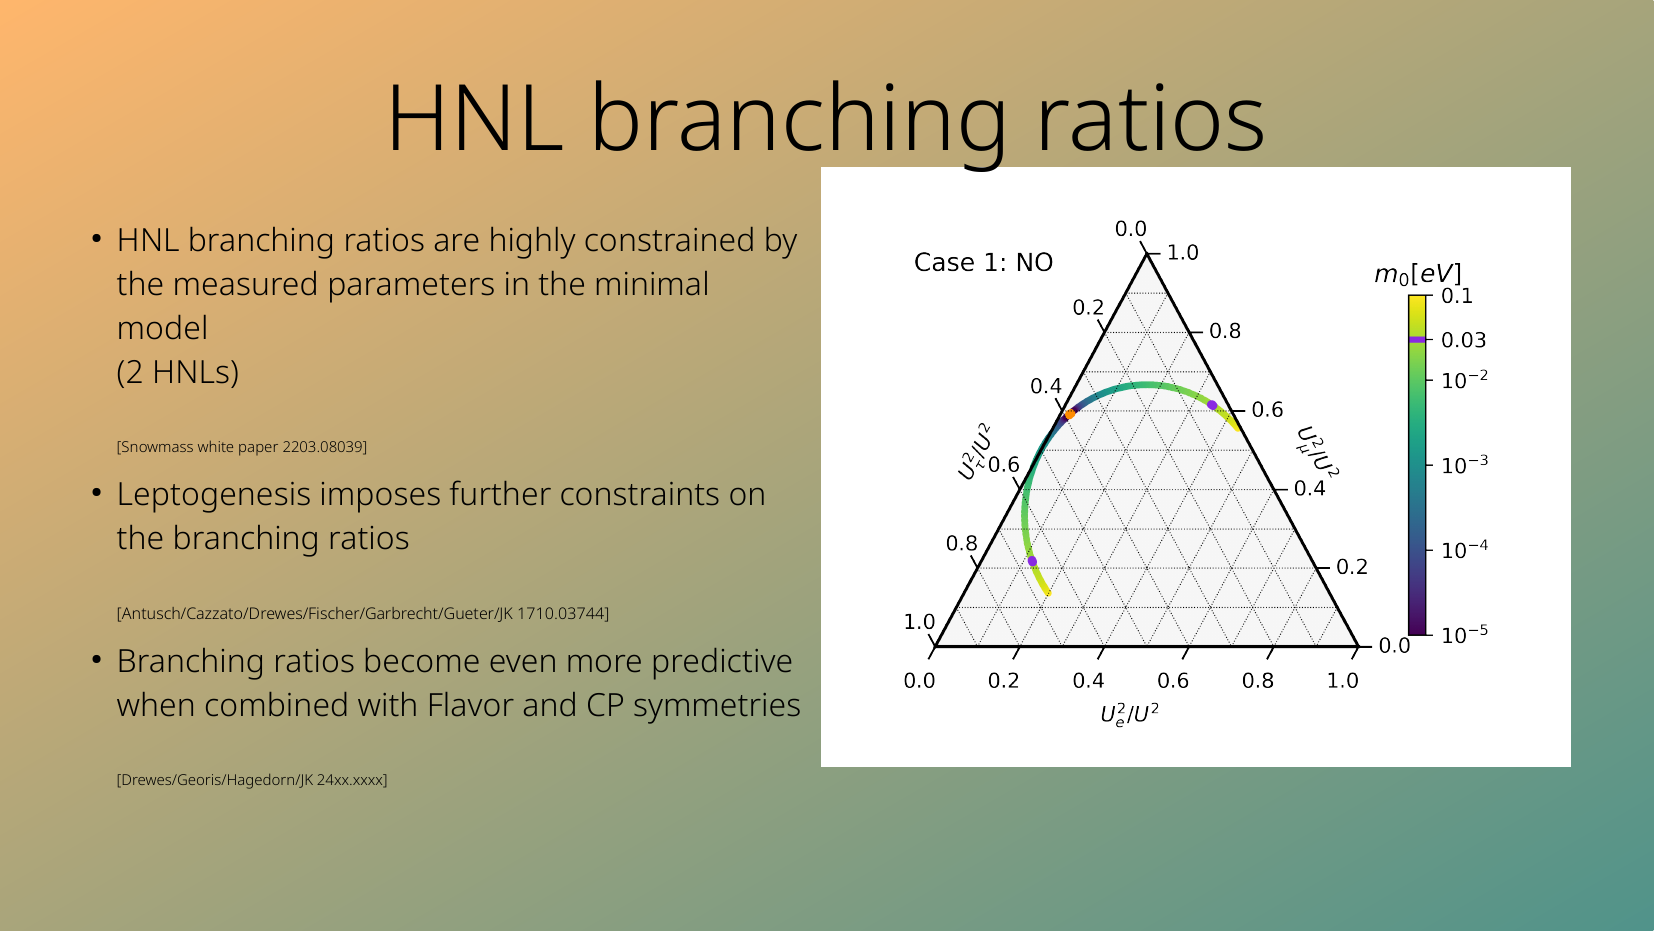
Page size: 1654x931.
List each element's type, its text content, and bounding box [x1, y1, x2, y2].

list HNL branching ratios are highly constrained by the measured parameters in the minimal model (2 HNLs) [Snowmass white paper 2203.08039] Leptogenesis imposes further constraints on the branching ratios [Antusch/Cazzato/Drewes/Fischer/Garbrecht/Gueter/JK 1710.03744] Branching ratios become even more predictive when combined with Flavor and CP symmetries [Drewes/Georis/Hagedorn/JK 24xx.xxxx] [82, 217, 809, 840]
title HNL branching ratios [82, 37, 1571, 193]
picture [820, 193, 1571, 767]
